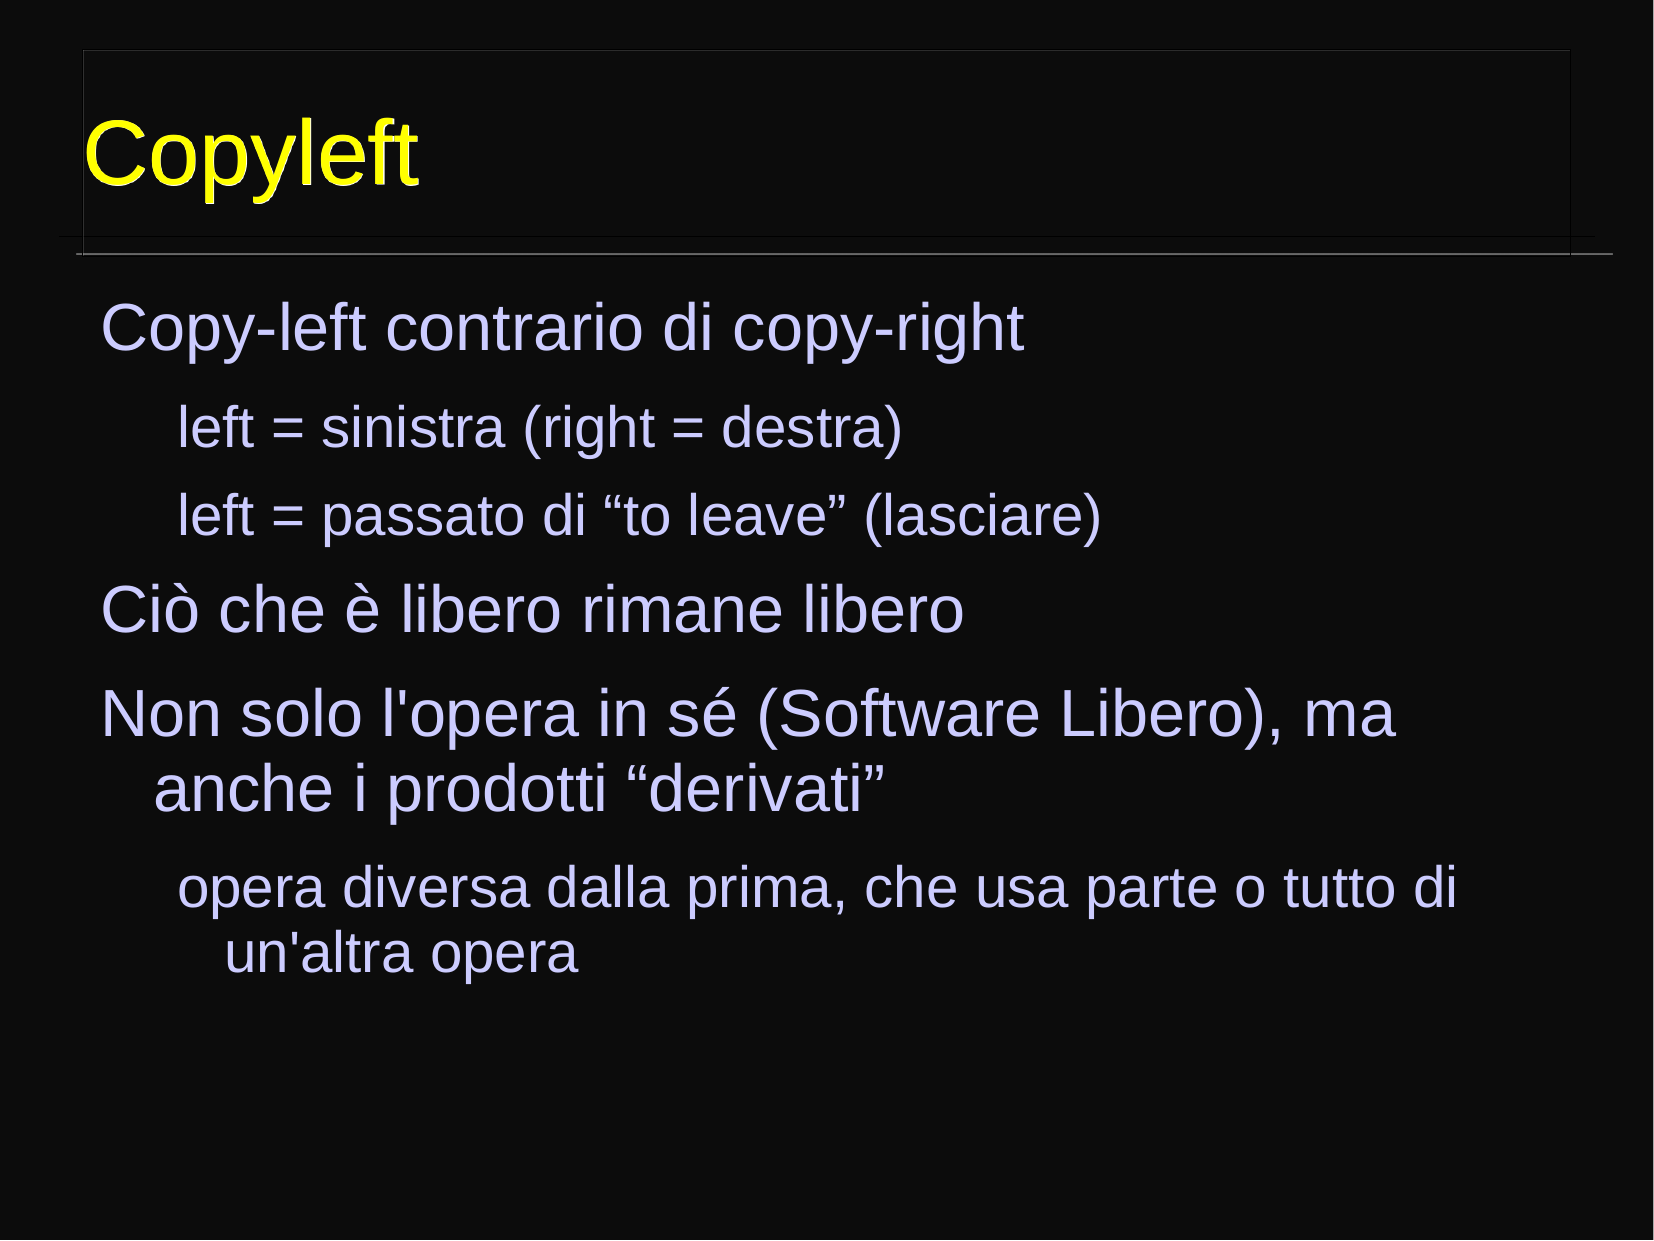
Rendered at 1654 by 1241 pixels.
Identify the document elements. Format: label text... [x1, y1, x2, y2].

title Copyleft [82, 49, 1571, 257]
list Copy-left contrario di copy-right left = sinistra (right = destra) left = passato di “to leave” (lasciare) Ciò che è libero rimane libero Non solo l'opera in sé (Software Libero), ma anche i prodotti “derivati” opera diversa dalla prima, che usa parte o tutto di un'altra opera [82, 290, 1571, 1109]
